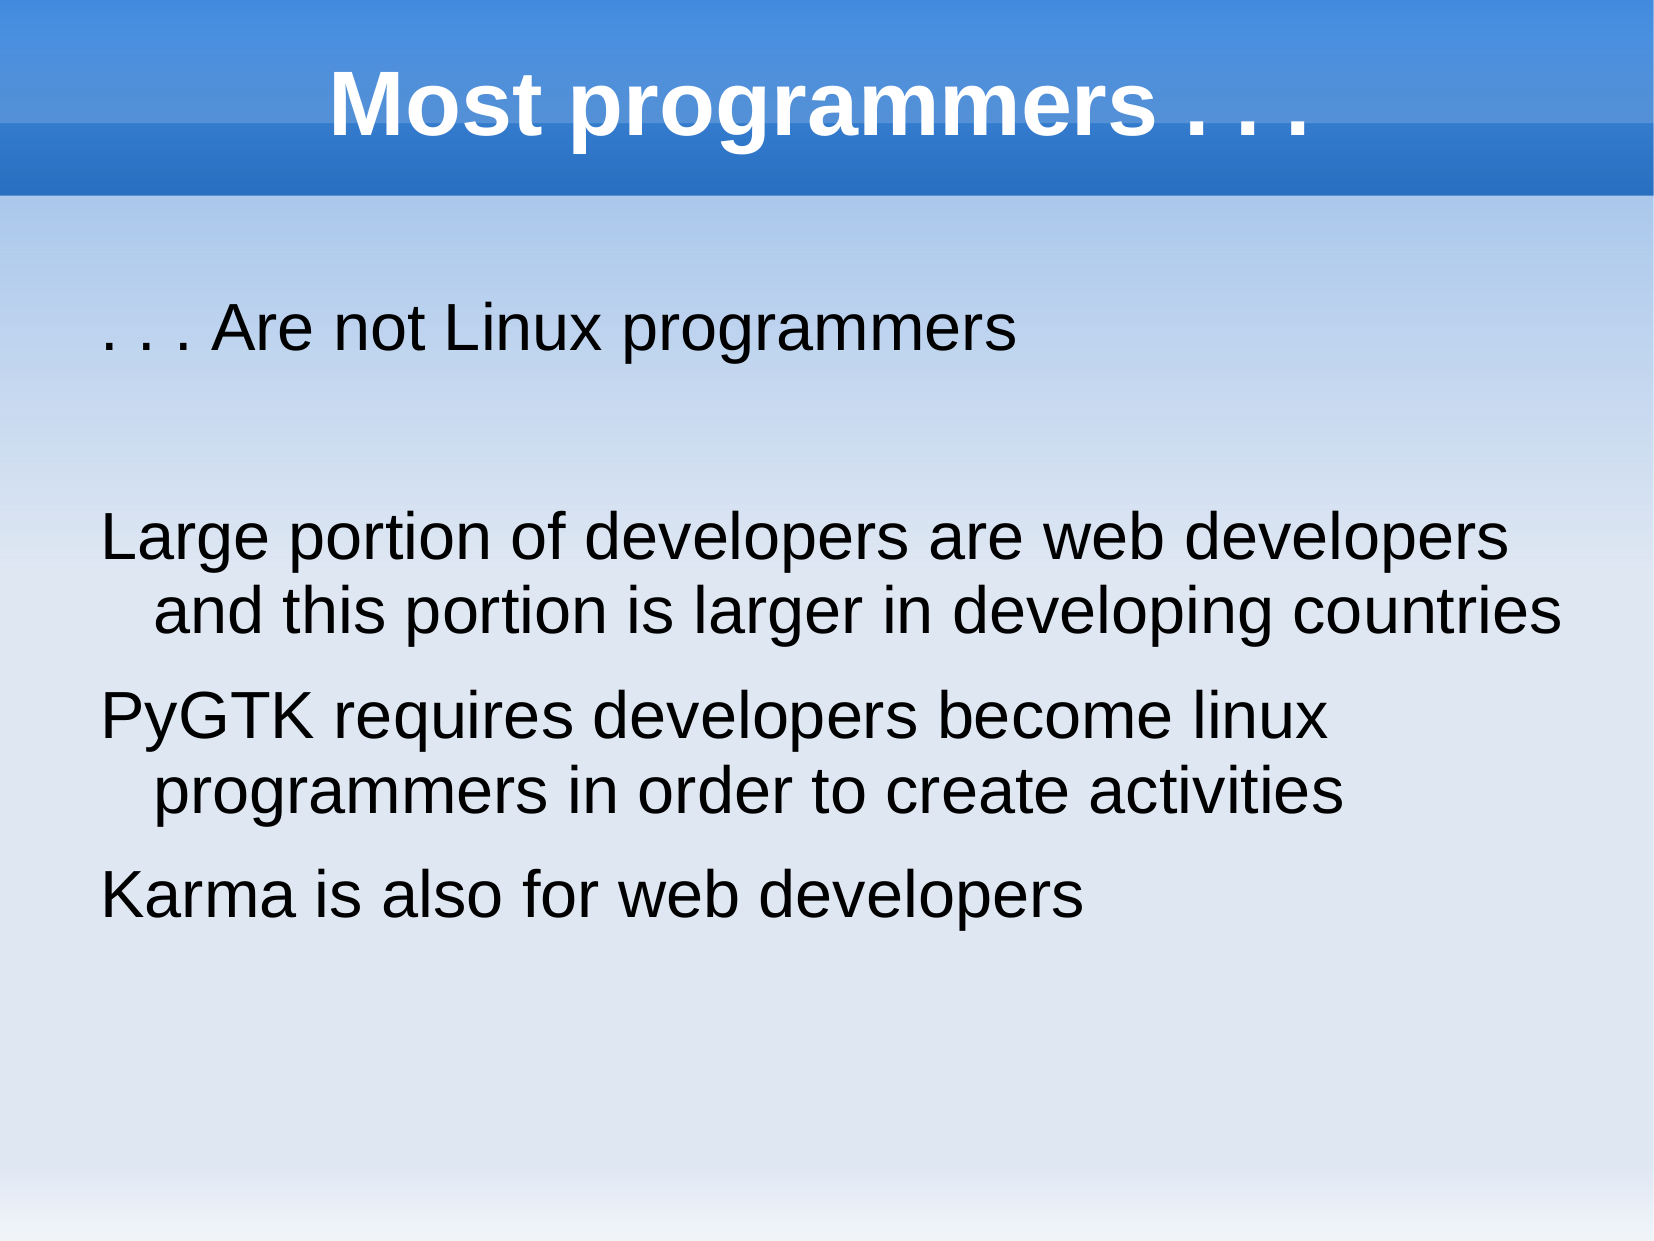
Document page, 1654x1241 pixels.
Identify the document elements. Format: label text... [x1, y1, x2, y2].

title Most programmers . . . [76, 7, 1565, 200]
list . . . Are not Linux programmers Large portion of developers are web developers and this portion is larger in developing countries PyGTK requires developers become linux programmers in order to create activities Karma is also for web developers [82, 290, 1571, 1094]
picture [0, 0, 1654, 1241]
